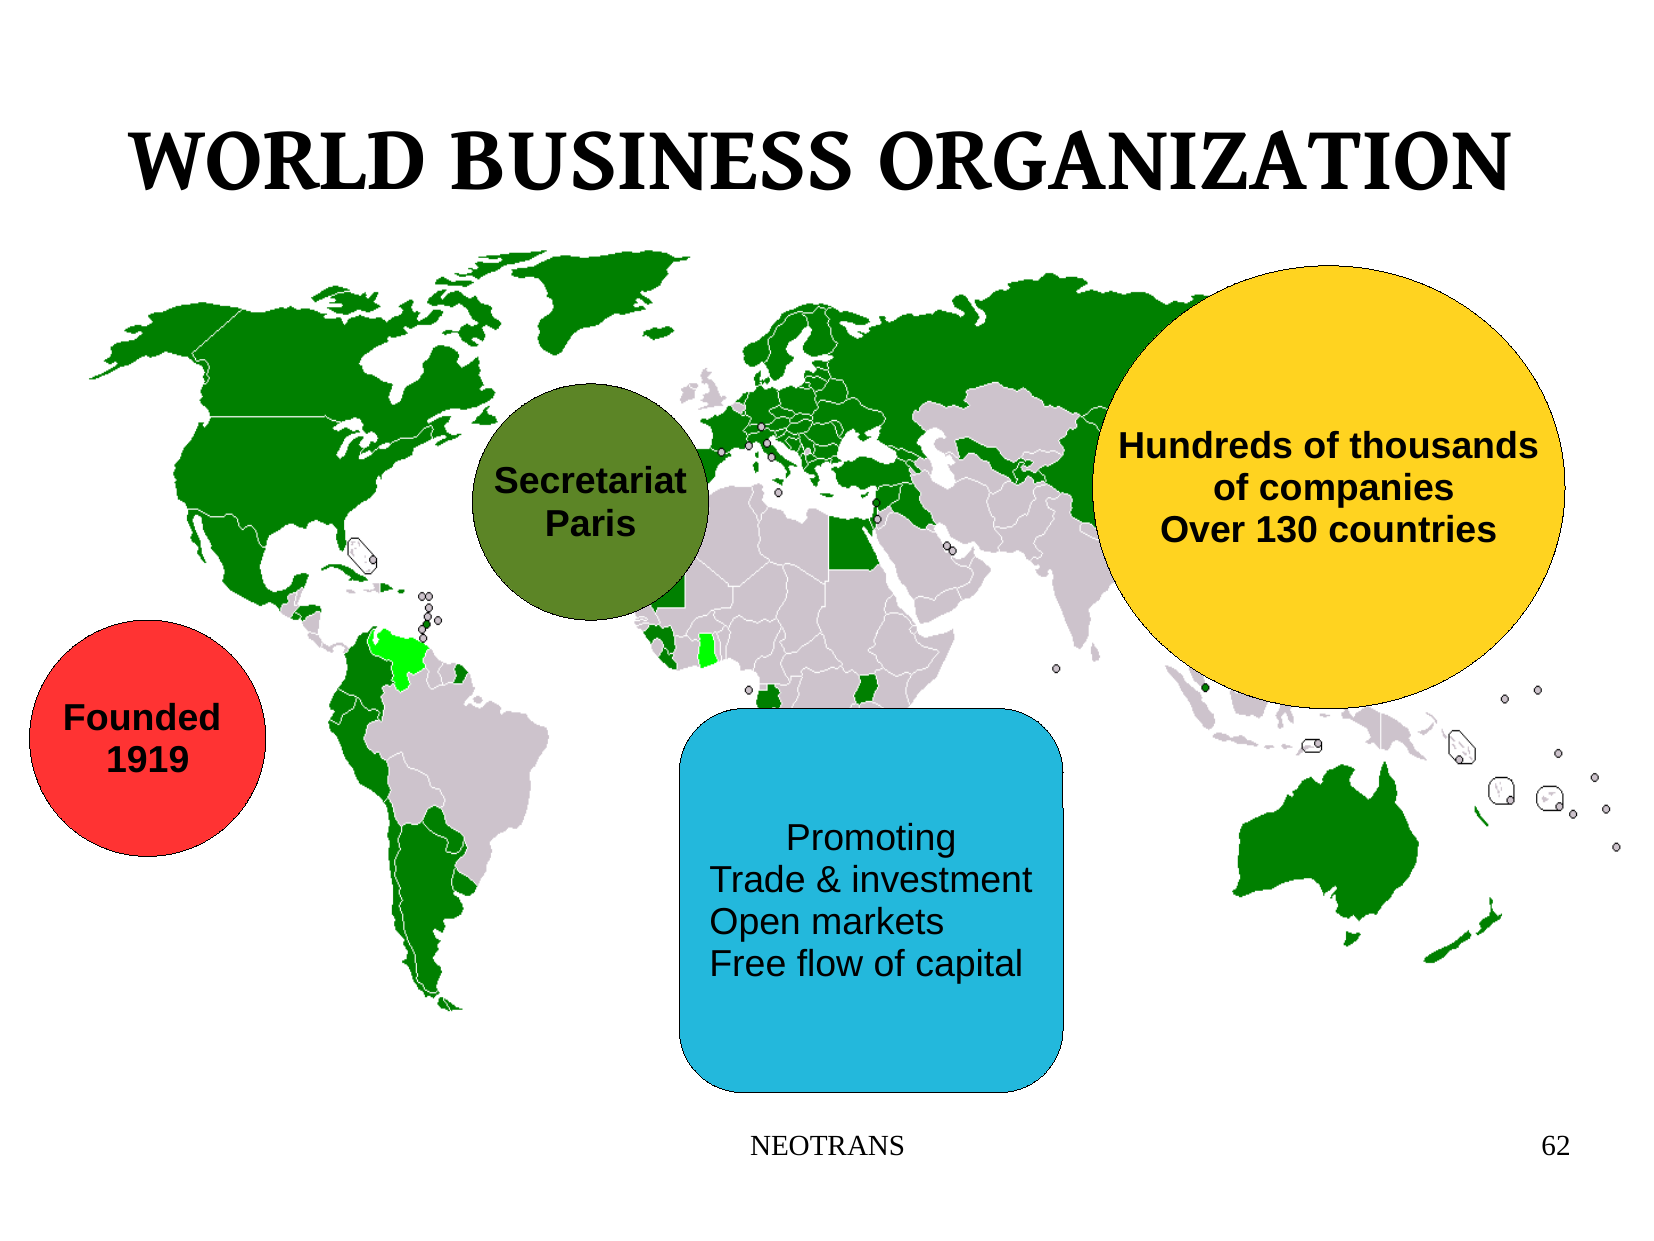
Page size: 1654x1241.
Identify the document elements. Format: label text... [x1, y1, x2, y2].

text_box Hundreds of thousands of companies Over 130 countries [1092, 265, 1566, 709]
text_box Founded 1919 [29, 620, 266, 857]
text_box Secretariat Paris [472, 383, 709, 621]
text_box Promoting Trade & investment Open markets Free flow of capital [679, 708, 1064, 1093]
title WORLD BUSINESS ORGANIZATION [76, 66, 1565, 259]
picture [80, 239, 1625, 1034]
